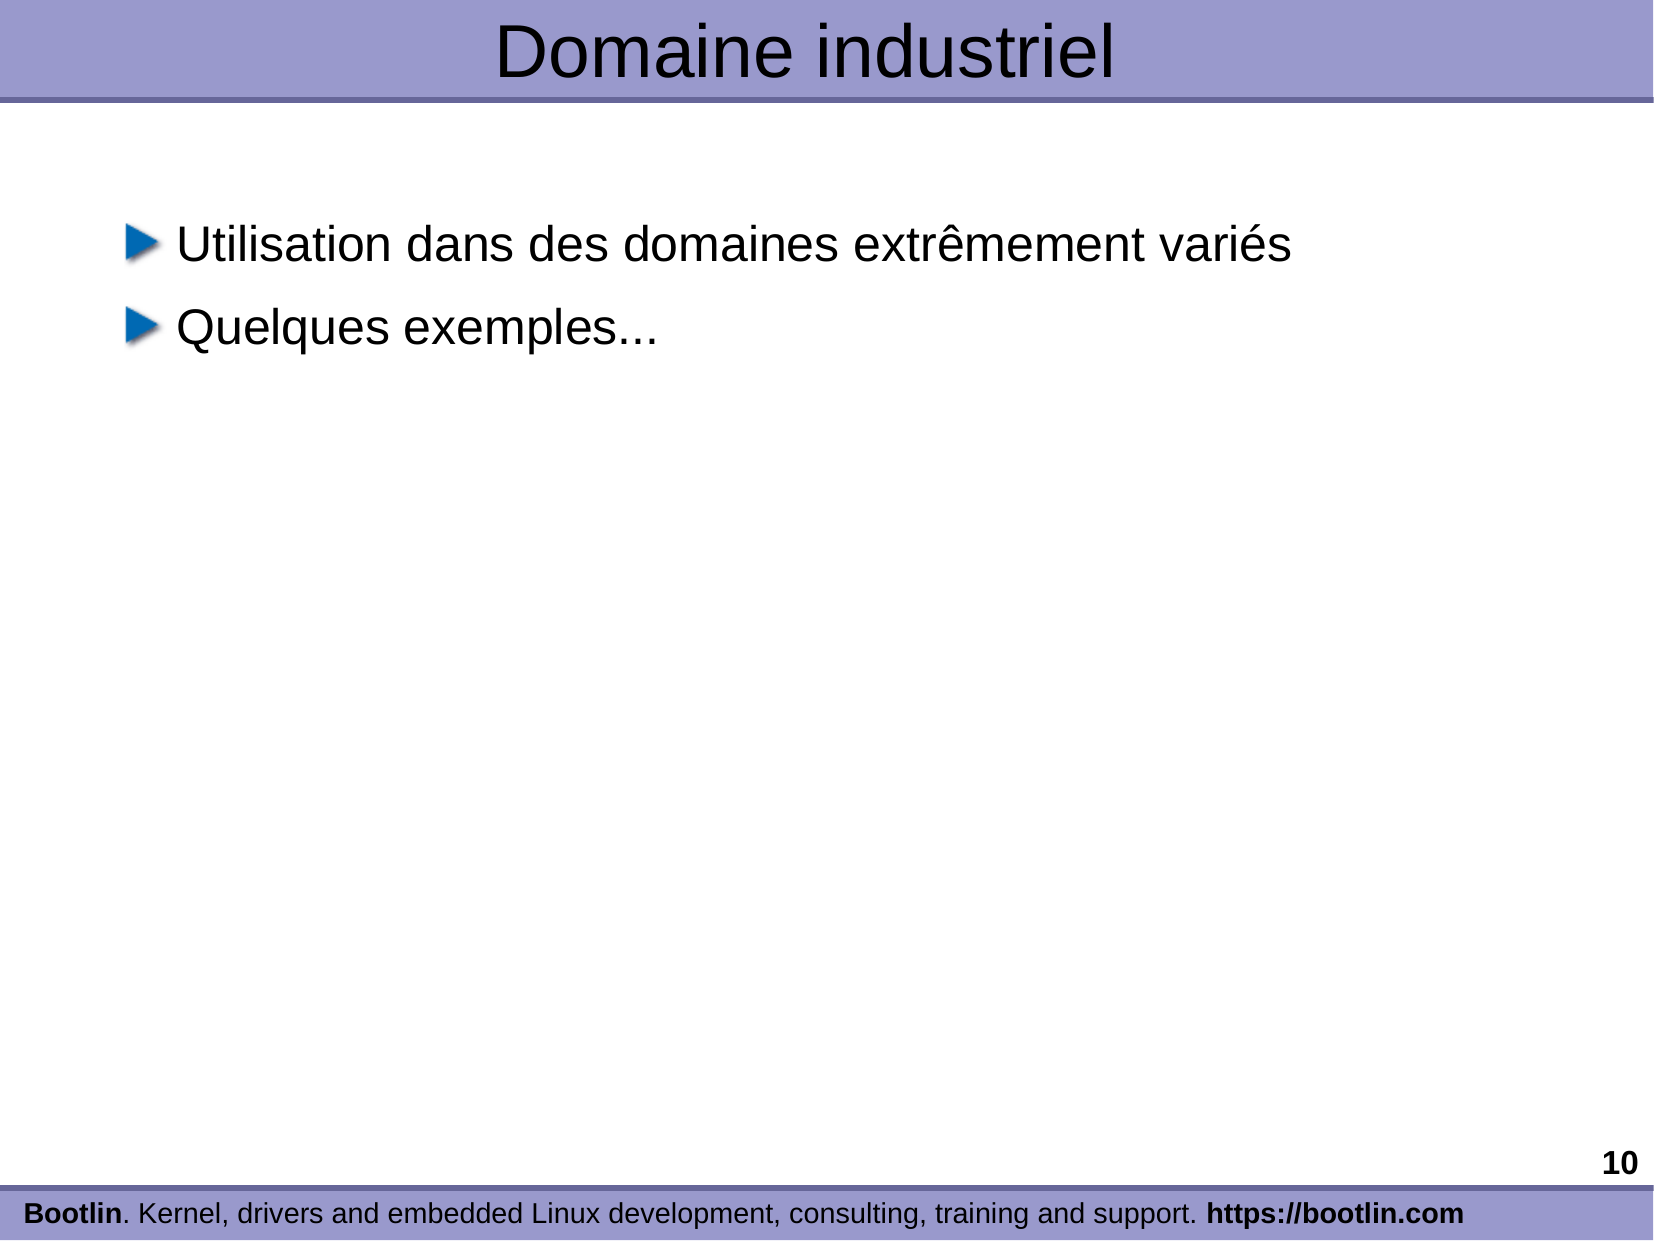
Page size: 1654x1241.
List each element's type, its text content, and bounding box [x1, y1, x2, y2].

list Utilisation dans des domaines extrêmement variés Quelques exemples... [105, 216, 1518, 1066]
title Domaine industriel [60, 5, 1551, 97]
